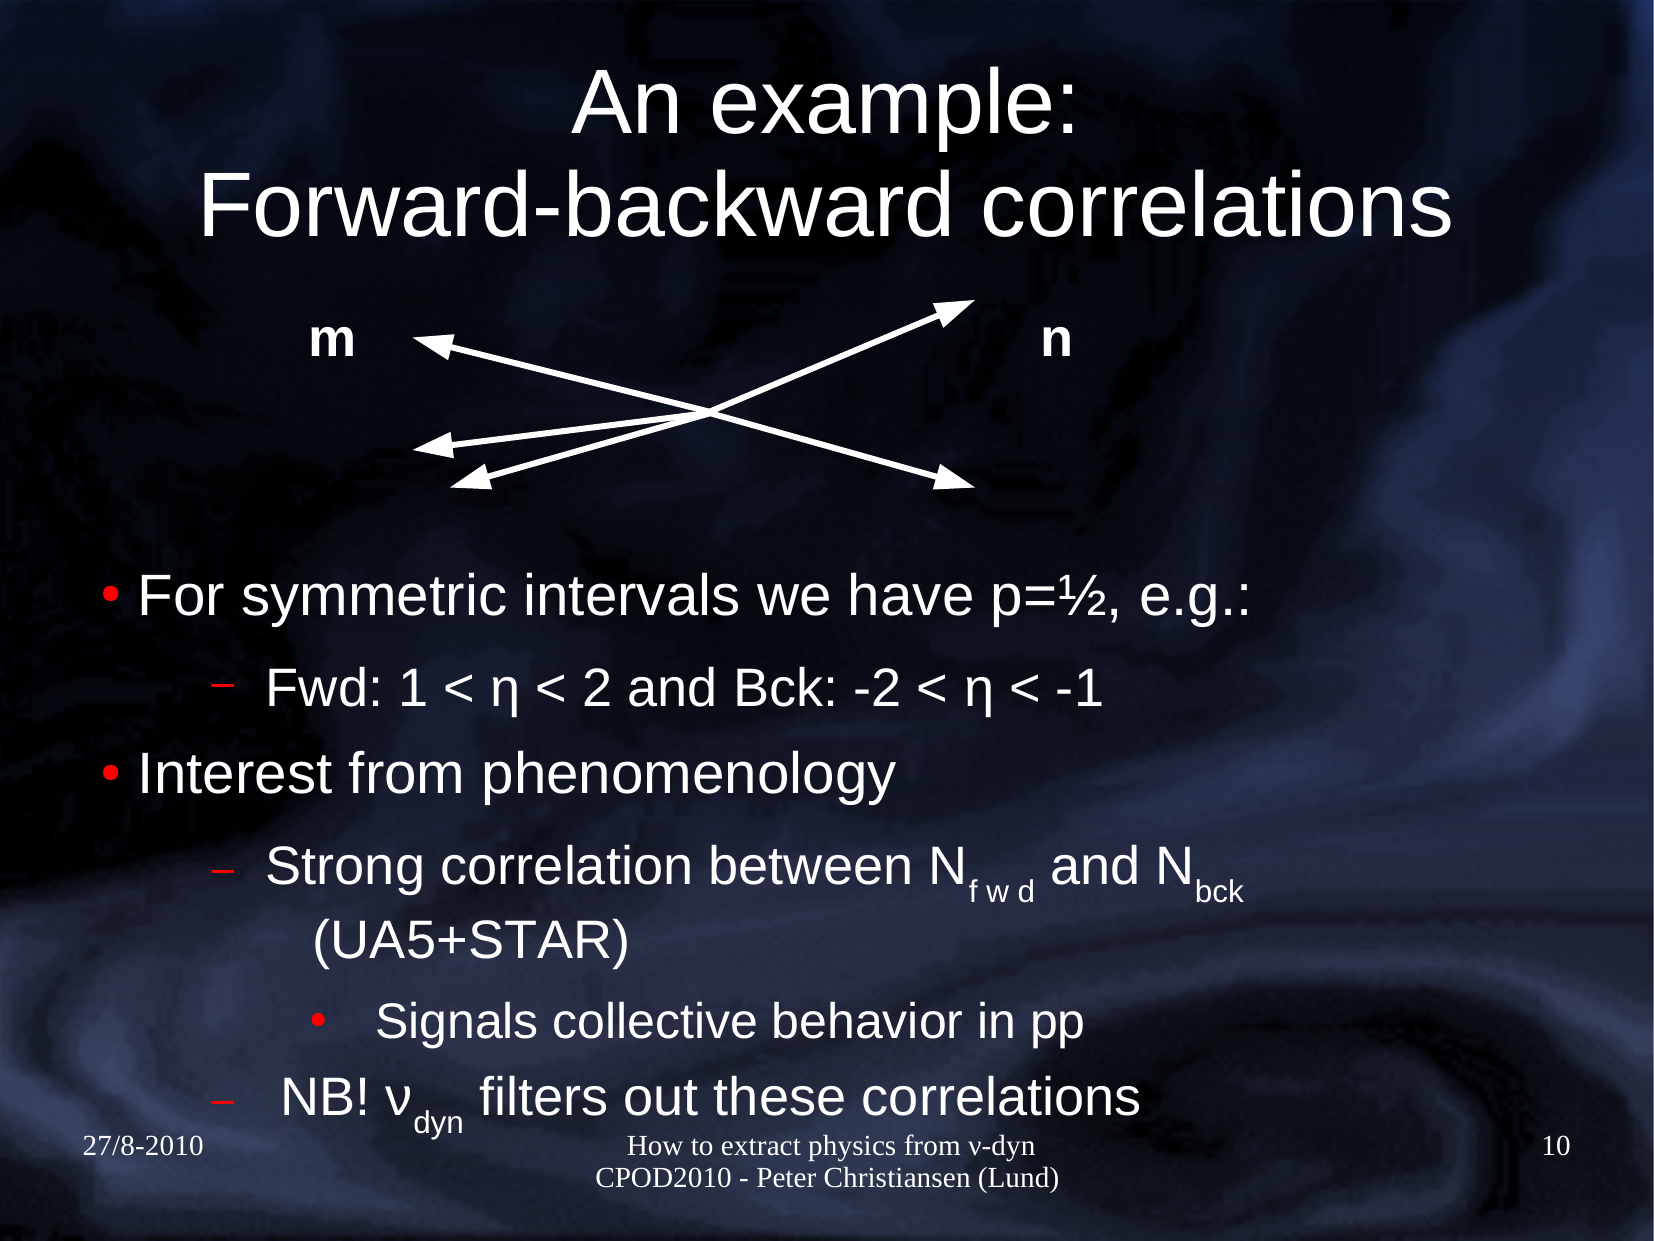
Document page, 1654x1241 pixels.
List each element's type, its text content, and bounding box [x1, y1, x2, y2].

text_box m [293, 300, 372, 376]
text_box n [1025, 300, 1089, 376]
picture [0, 0, 1654, 1241]
title An example: Forward-backward correlations [82, 50, 1571, 256]
list For symmetric intervals we have p=½, e.g.: Fwd: 1 < η < 2 and Bck: -2 < η < -1 Interest from phenomenology Strong correlation between Nf w d and Nbck (UA5+STAR) Signals collective behavior in pp NB! νdyn filters out these correlations [82, 562, 1571, 1094]
